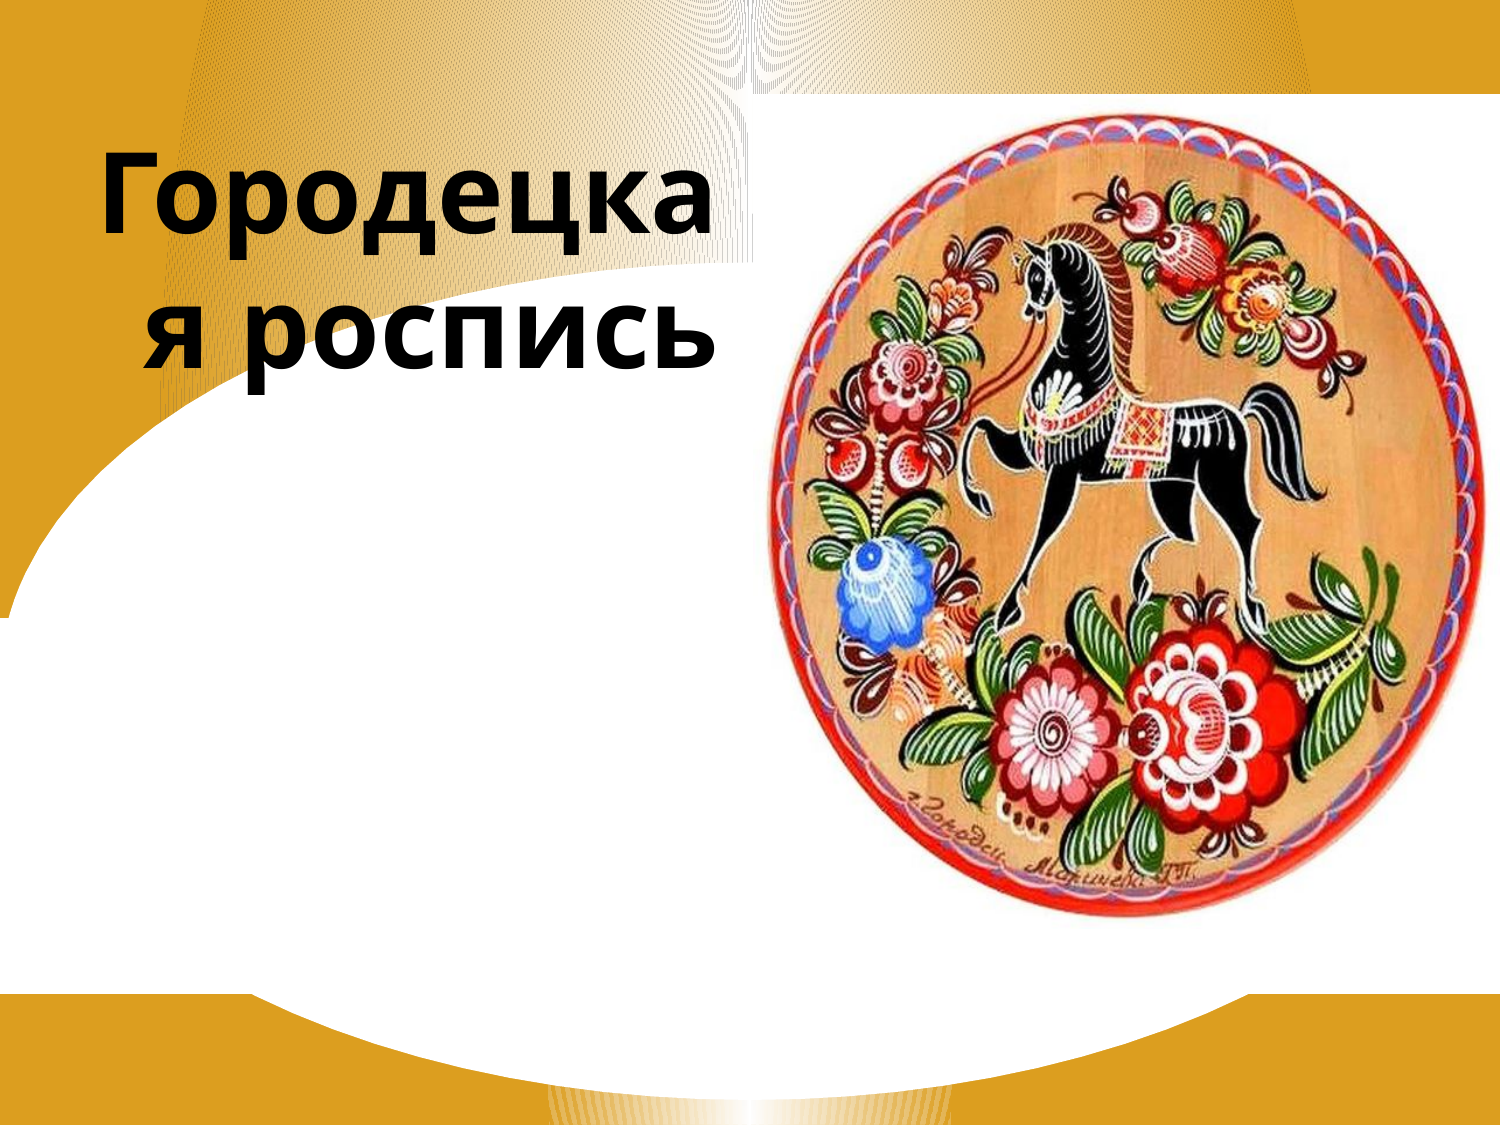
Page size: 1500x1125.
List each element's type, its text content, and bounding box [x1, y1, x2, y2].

title Городецкая роспись [17, 113, 735, 439]
picture [753, 94, 1500, 929]
